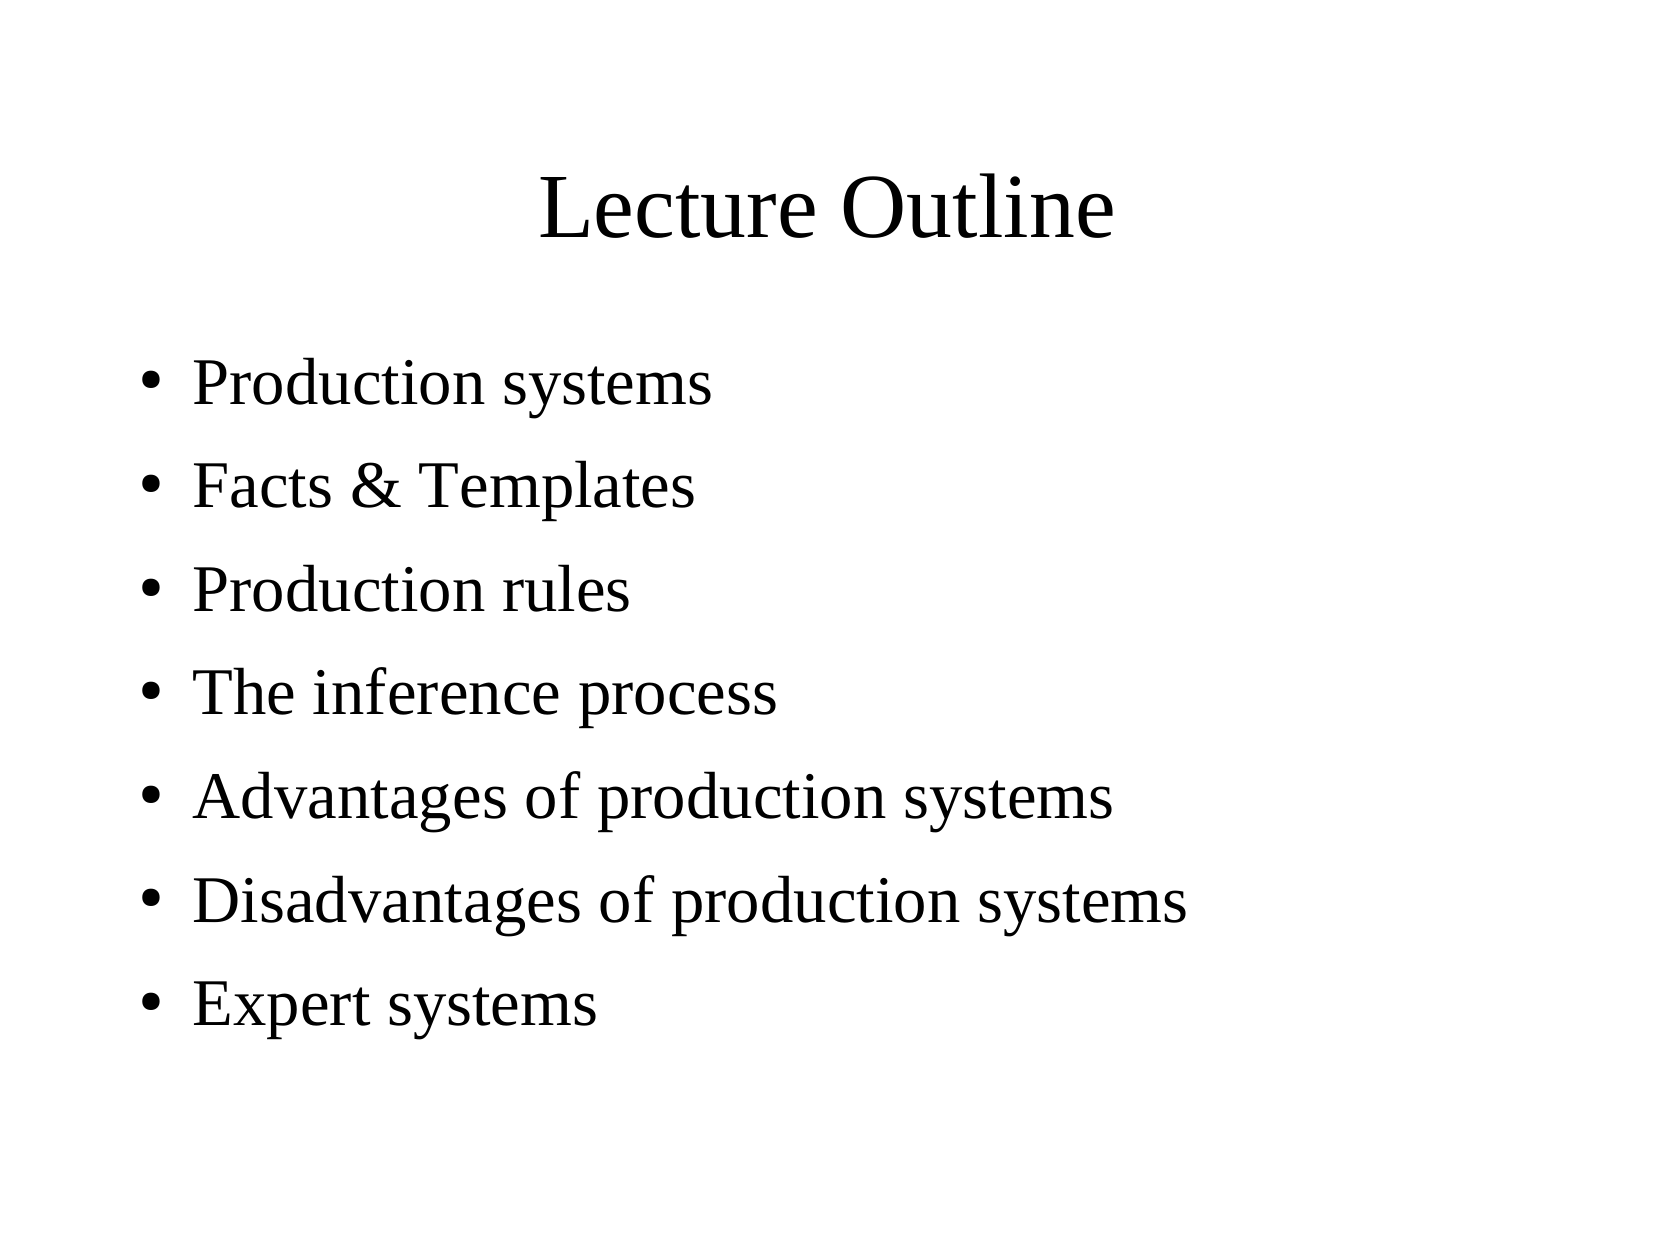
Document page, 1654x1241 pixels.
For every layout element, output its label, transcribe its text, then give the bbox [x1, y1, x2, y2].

title Lecture Outline [121, 102, 1534, 311]
list Production systems Facts & Templates Production rules The inference process Advantages of production systems Disadvantages of production systems Expert systems [121, 344, 1534, 1127]
